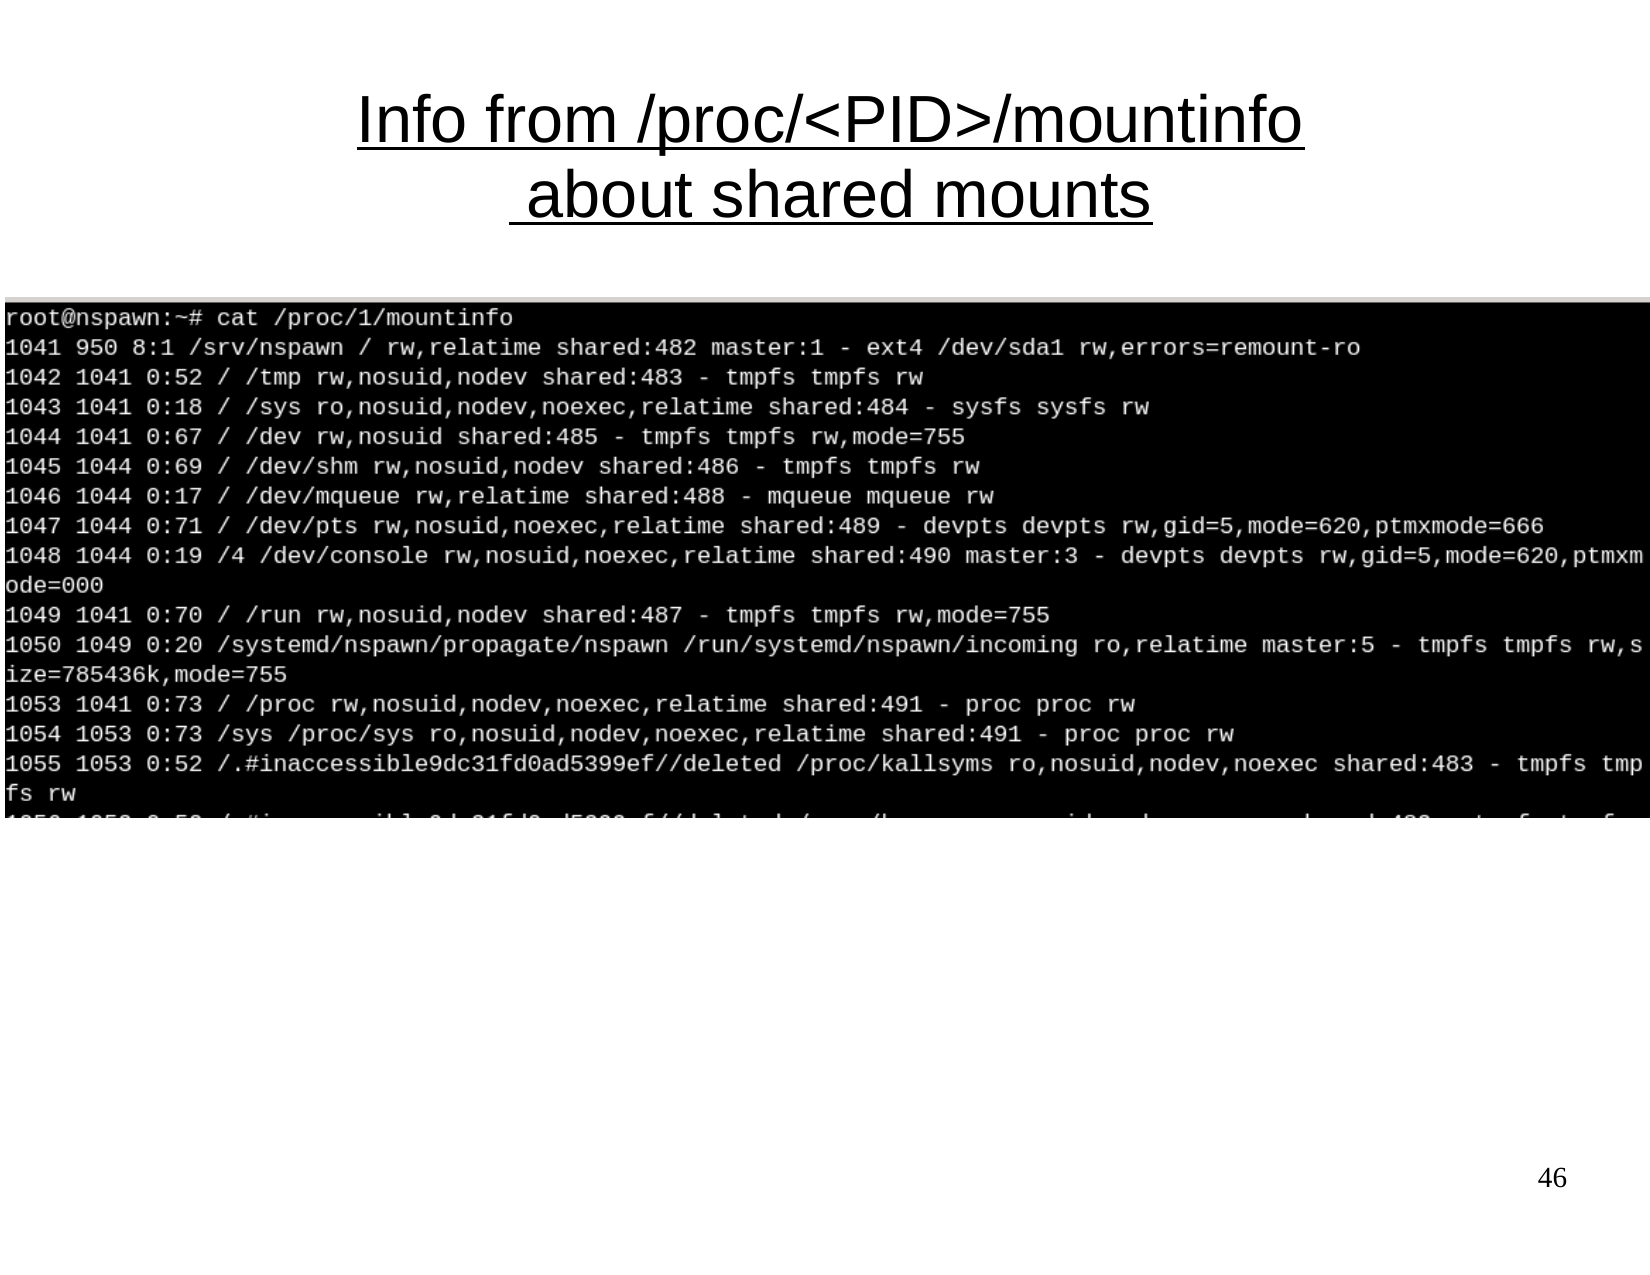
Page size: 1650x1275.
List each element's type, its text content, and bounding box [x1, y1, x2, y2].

picture [5, 297, 1650, 818]
title Info from /proc/<PID>/mountinfo about shared mounts [88, 50, 1574, 264]
